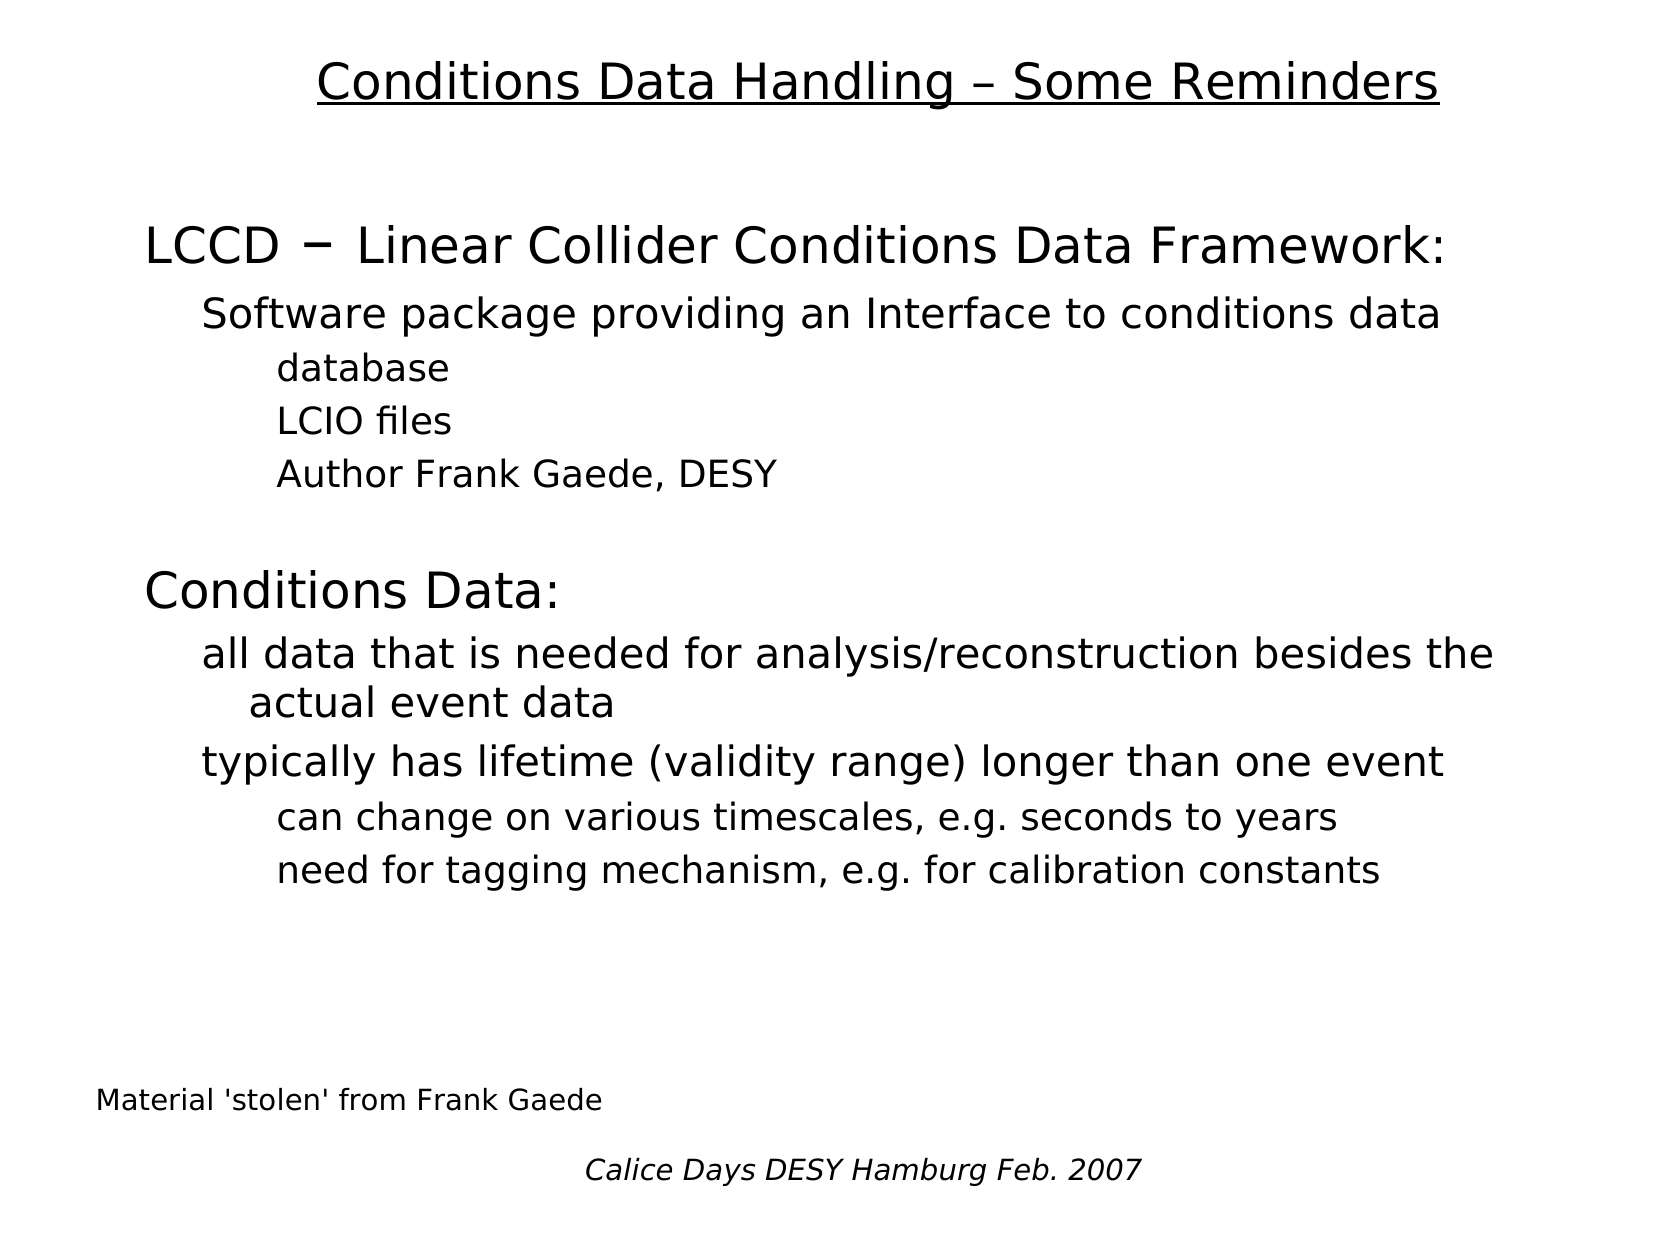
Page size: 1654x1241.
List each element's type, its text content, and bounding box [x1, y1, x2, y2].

text_box Material 'stolen' from Frank Gaede [80, 1075, 618, 1125]
list LCCD – Linear Collider Conditions Data Framework: Software package providing an Interface to conditions data database LCIO files Author Frank Gaede, DESY Conditions Data: all data that is needed for analysis/reconstruction besides the actual event data typically has lifetime (validity range) longer than one event can change on various timescales, e.g. seconds to years need for tagging mechanism, e.g. for calibration constants [111, 193, 1563, 933]
text_box Conditions Data Handling – Some Reminders [302, 45, 1430, 119]
